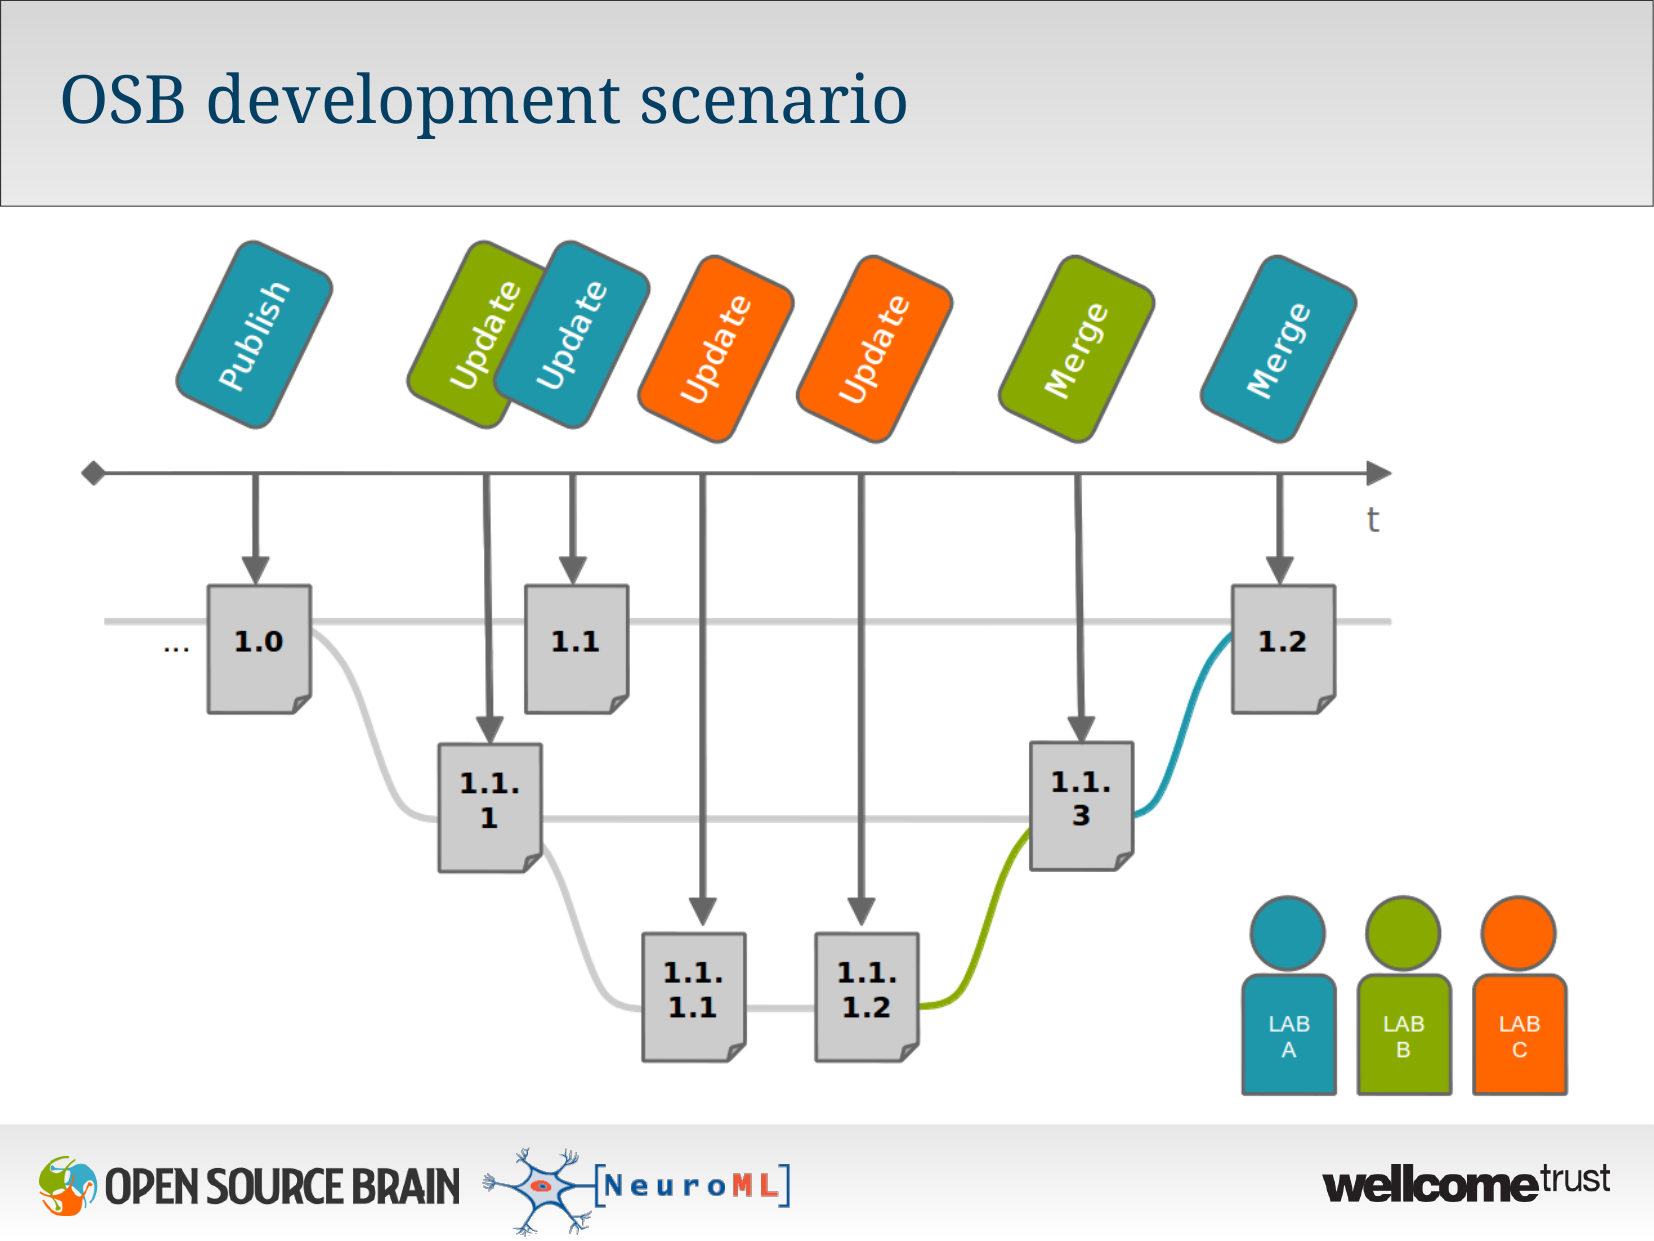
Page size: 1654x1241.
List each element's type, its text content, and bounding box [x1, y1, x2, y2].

picture [1322, 1164, 1610, 1202]
picture [39, 1156, 459, 1216]
picture [67, 215, 1587, 1118]
picture [482, 1147, 790, 1237]
text_box OSB development scenario [59, 29, 1591, 174]
